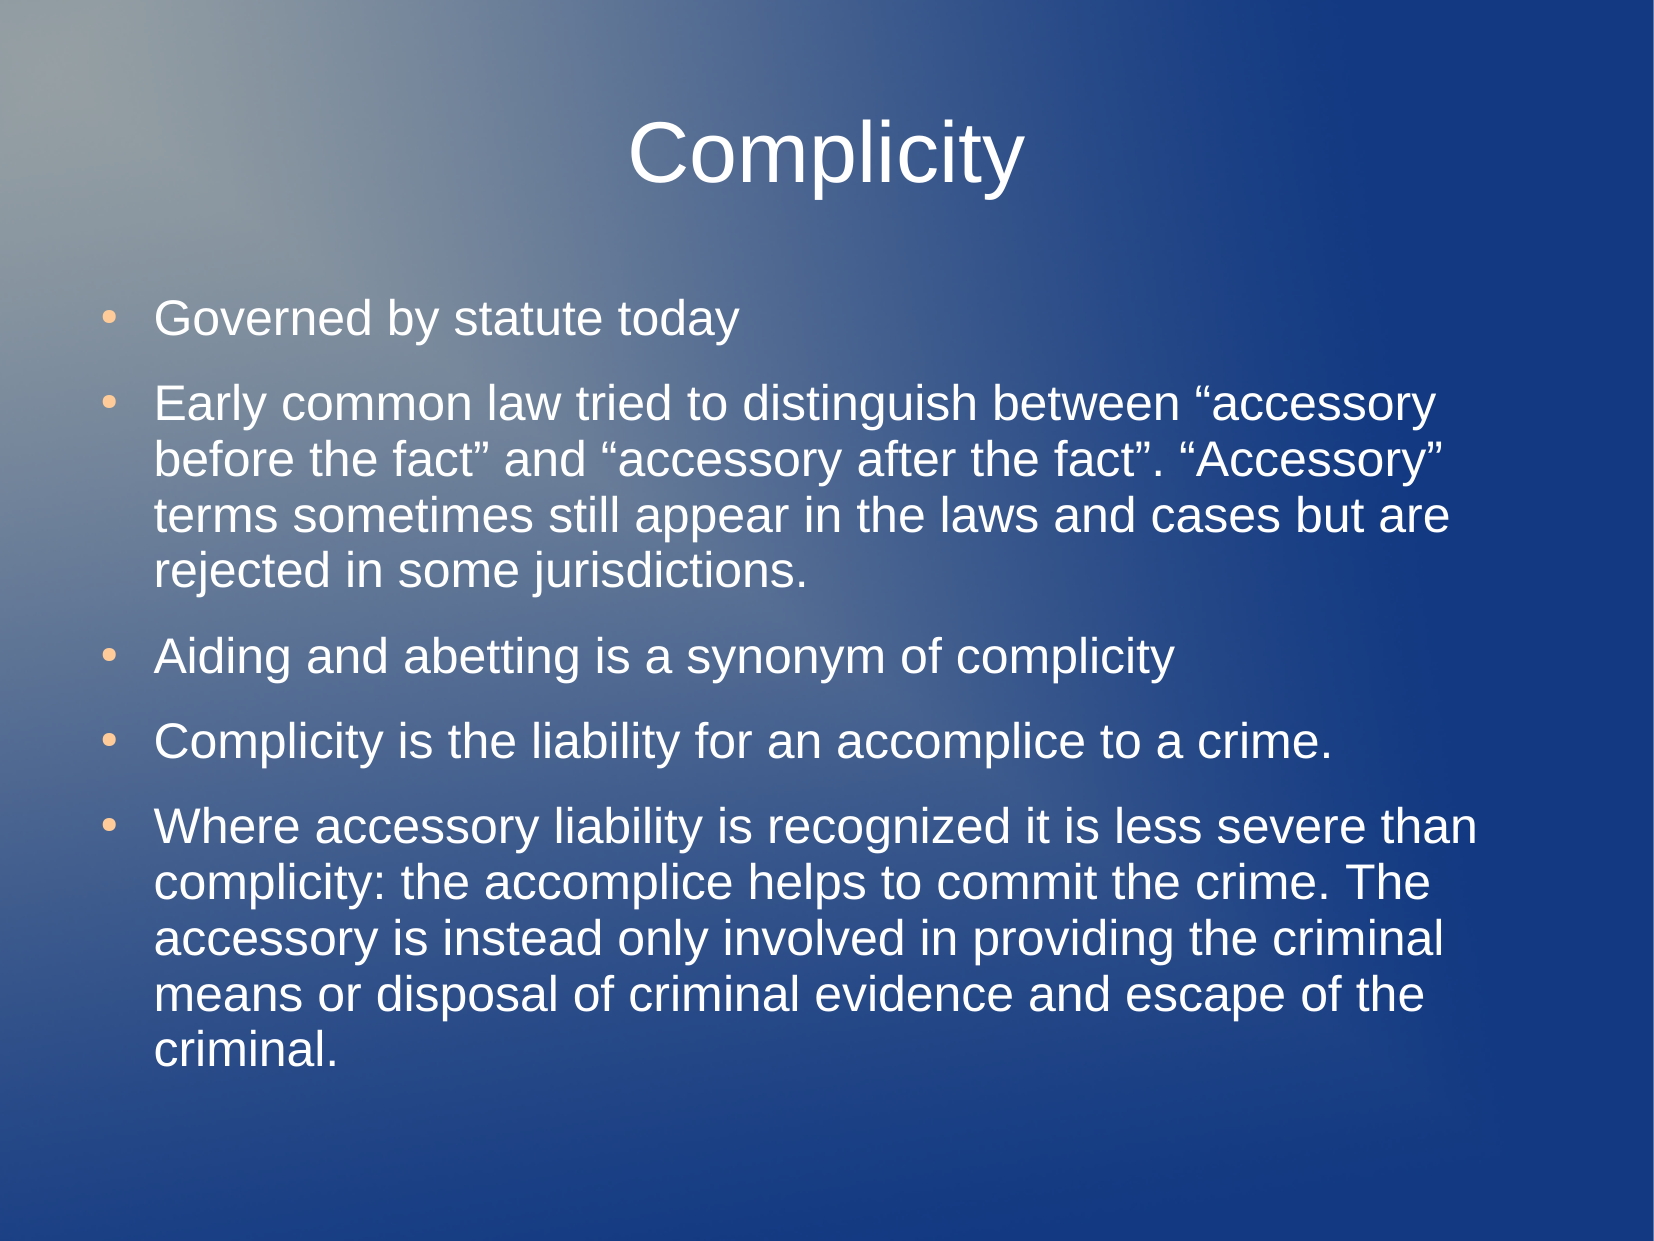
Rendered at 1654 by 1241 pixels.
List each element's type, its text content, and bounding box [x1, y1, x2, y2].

picture [0, 0, 1654, 1241]
title Complicity [82, 49, 1571, 257]
list Governed by statute today Early common law tried to distinguish between “accessory before the fact” and “accessory after the fact”. “Accessory” terms sometimes still appear in the laws and cases but are rejected in some jurisdictions. Aiding and abetting is a synonym of complicity Complicity is the liability for an accomplice to a crime. Where accessory liability is recognized it is less severe than complicity: the accomplice helps to commit the crime. The accessory is instead only involved in providing the criminal means or disposal of criminal evidence and escape of the criminal. [82, 290, 1571, 1109]
